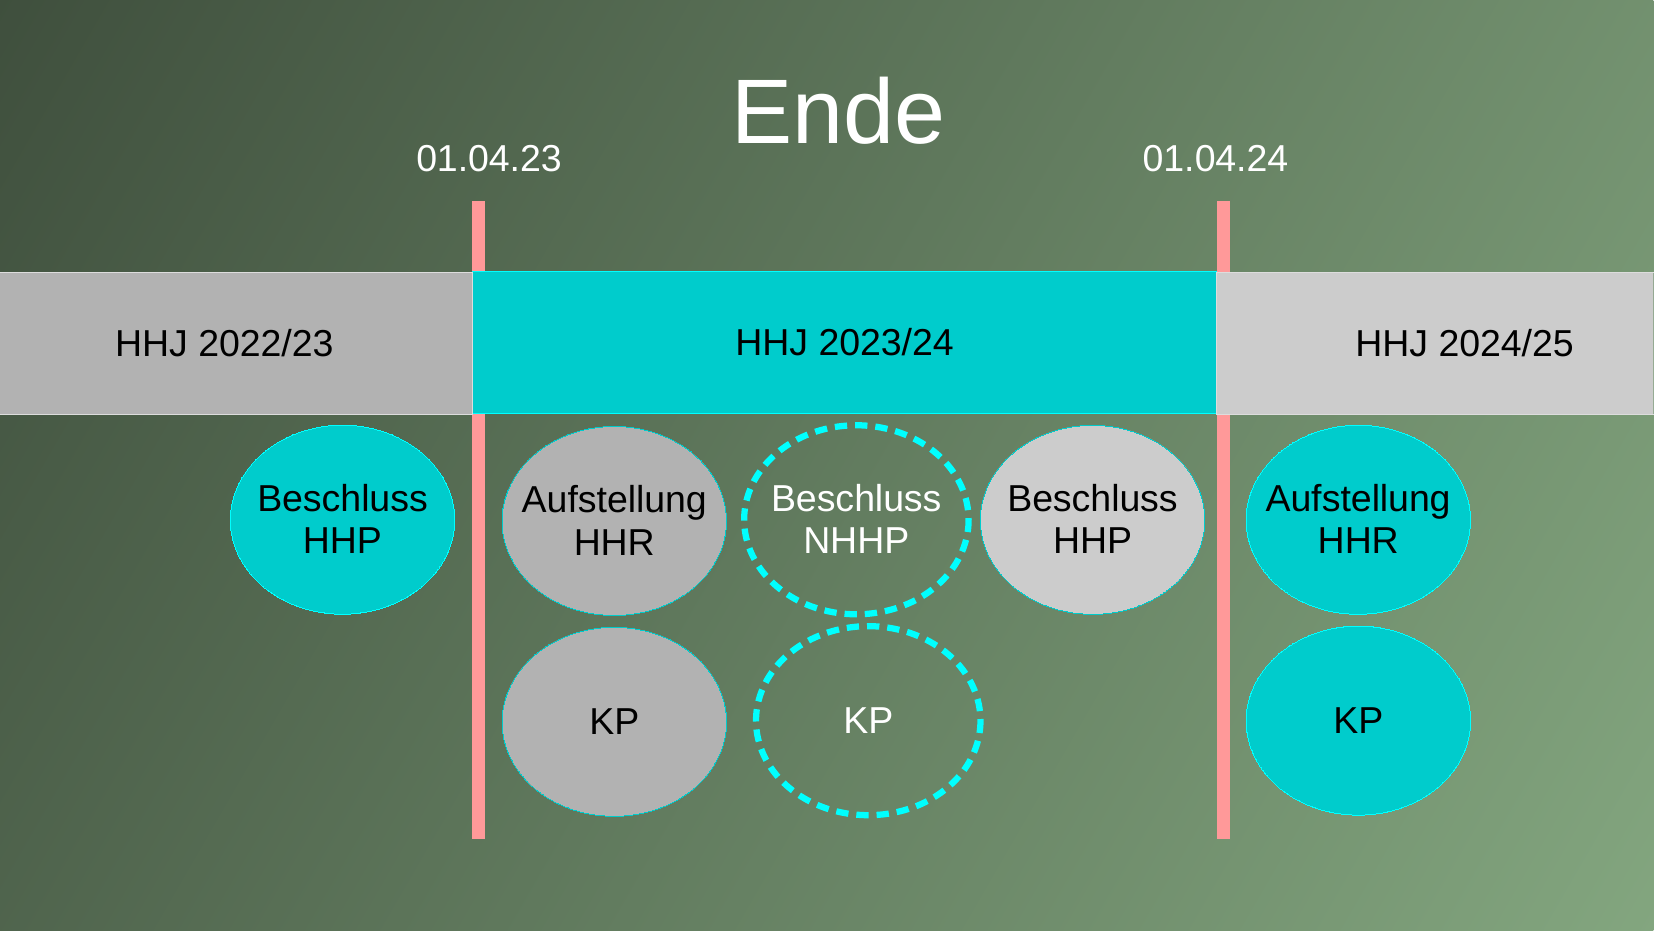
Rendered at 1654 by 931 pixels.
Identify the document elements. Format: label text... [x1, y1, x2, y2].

text_box KP [502, 627, 727, 817]
text_box Beschluss NHHP [744, 425, 969, 615]
text_box KP [1246, 626, 1471, 816]
text_box Aufstellung HHR [1246, 425, 1471, 615]
text_box KP [756, 626, 981, 816]
text_box HHJ 2024/25 [1216, 272, 1654, 415]
title Ende [94, 33, 1583, 189]
text_box HHJ 2023/24 [472, 271, 1217, 414]
text_box HHJ 2022/23 [0, 272, 473, 415]
text_box Beschluss HHP [980, 425, 1205, 615]
text_box Aufstellung HHR [502, 426, 727, 616]
text_box Beschluss HHP [230, 425, 455, 615]
